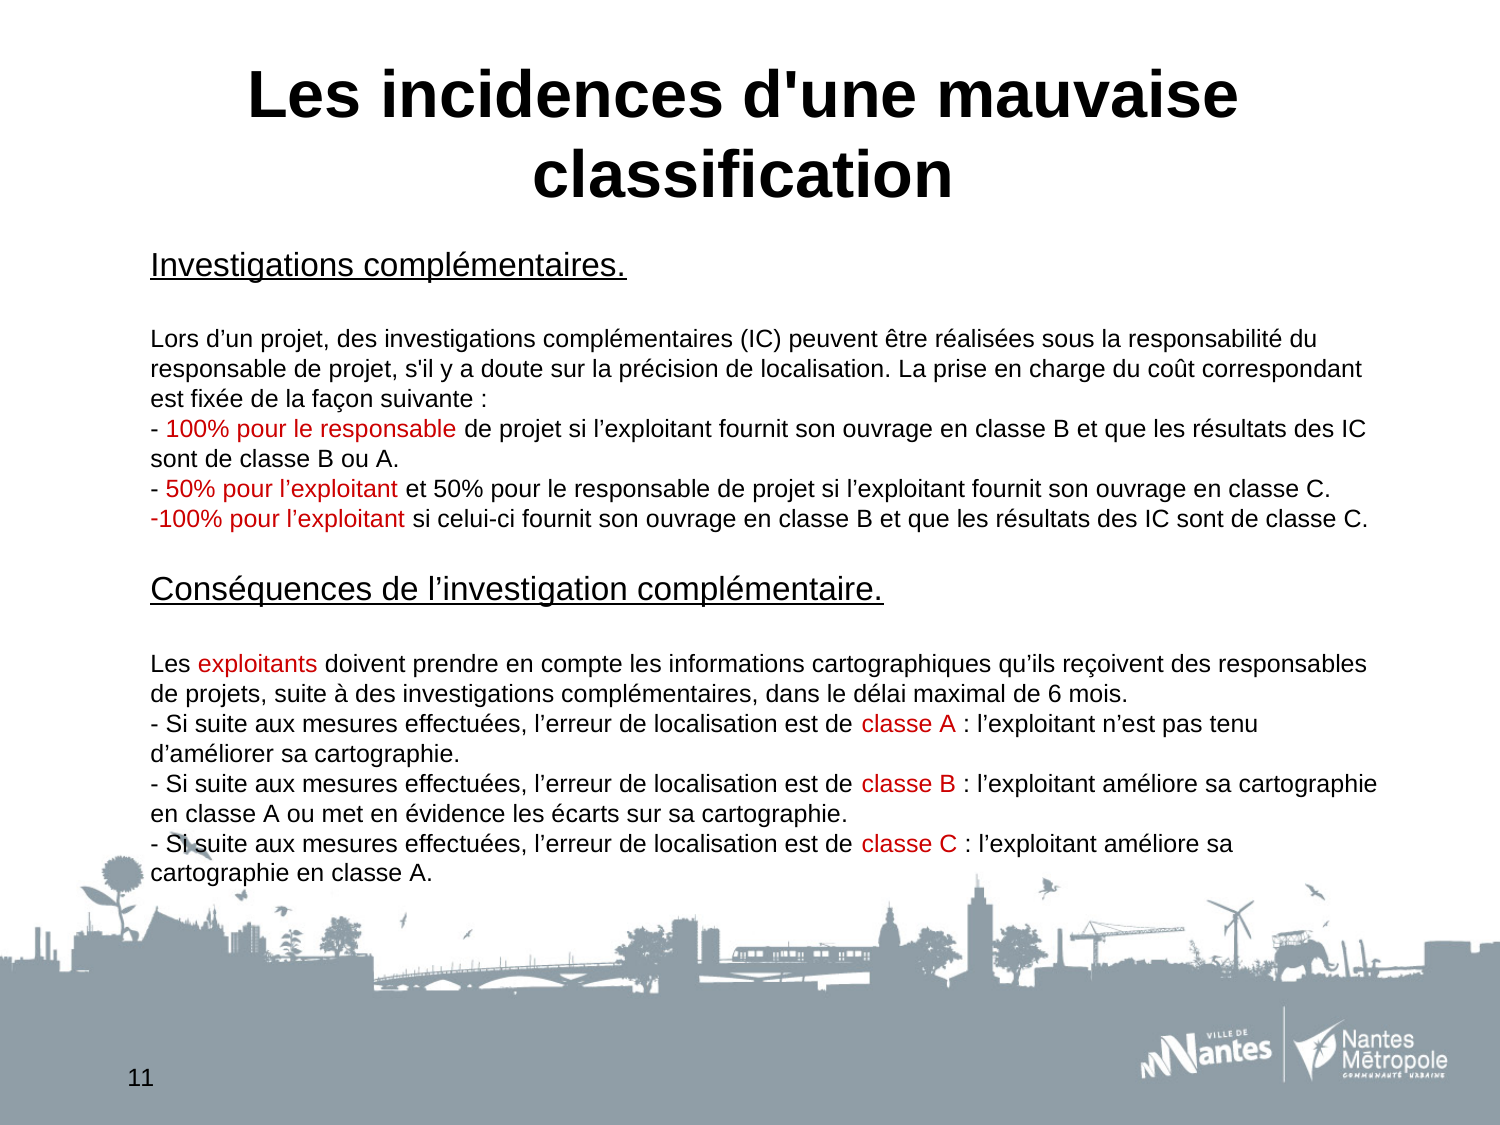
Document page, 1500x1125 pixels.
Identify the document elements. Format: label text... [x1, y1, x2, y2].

text_box Investigations complémentaires. Lors d’un projet, des investigations complémentaires (IC) peuvent être réalisées sous la responsabilité du responsable de projet, s'il y a doute sur la précision de localisation. La prise en charge du coût correspondant est fixée de la façon suivante : - 100% pour le responsable de projet si l’exploitant fournit son ouvrage en classe B et que les résultats des IC sont de classe B ou A. - 50% pour l’exploitant et 50% pour le responsable de projet si l’exploitant fournit son ouvrage en classe C. 100% pour l’exploitant si celui-ci fournit son ouvrage en classe B et que les résultats des IC sont de classe C. Conséquences de l’investigation complémentaire. Les exploitants doivent prendre en compte les informations cartographiques qu’ils reçoivent des responsables de projets, suite à des investigations complémentaires, dans le délai maximal de 6 mois. - Si suite aux mesures effectuées, l’erreur de localisation est de classe A : l’exploitant n’est pas tenu d’améliorer sa cartographie. - Si suite aux mesures effectuées, l’erreur de localisation est de classe B : l’exploitant améliore sa cartographie en classe A ou met en évidence les écarts sur sa cartographie. - Si suite aux mesures effectuées, l’erreur de localisation est de classe C : l’exploitant améliore sa cartographie en classe A. [135, 235, 1394, 895]
picture [0, 0, 1500, 1125]
title Les incidences d'une mauvaise classification [106, 36, 1382, 225]
